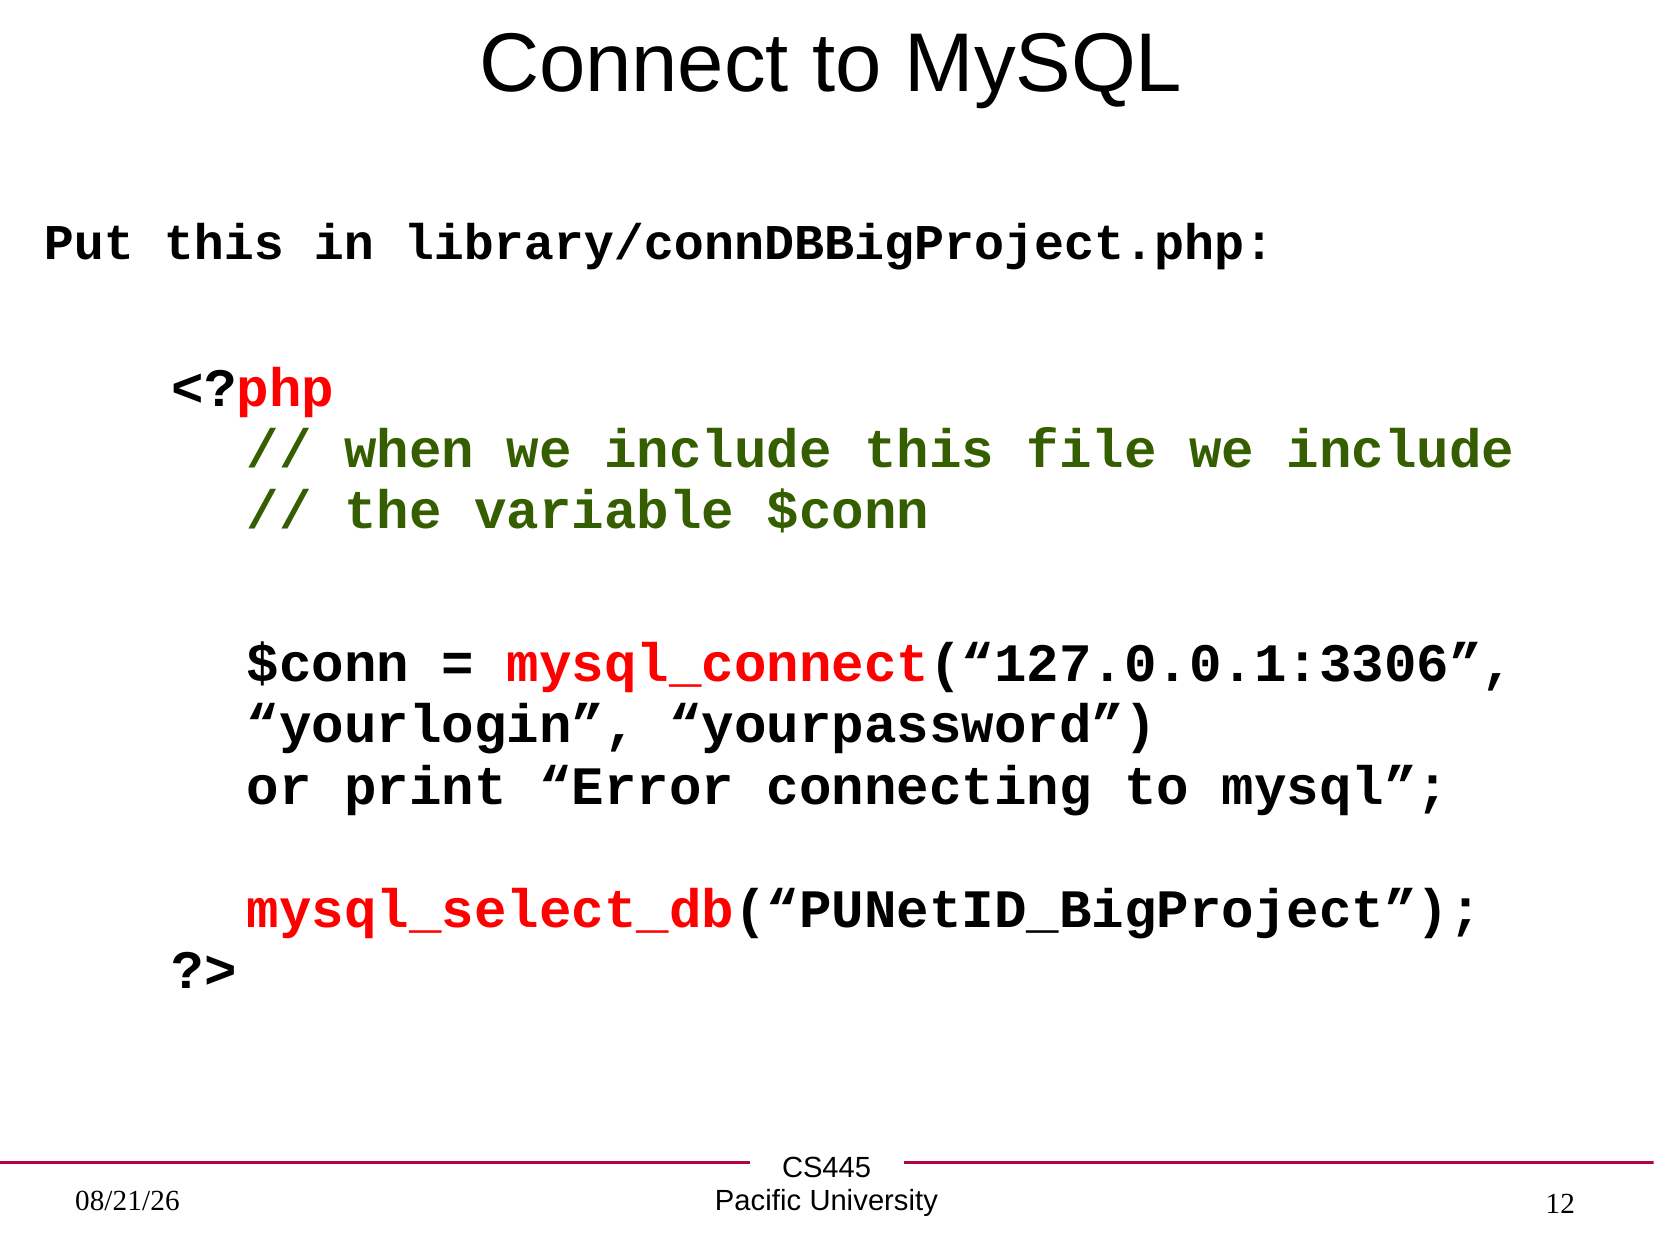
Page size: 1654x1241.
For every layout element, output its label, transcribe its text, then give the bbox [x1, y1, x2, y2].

title Connect to MySQL [86, 15, 1576, 109]
list Put this in library/connDBBigProject.php: <?php // when we include this file we include // the variable $conn $conn = mysql_connect(“127.0.0.1:3306”, “yourlogin”, “yourpassword”) or print “Error connecting to mysql”; mysql_select_db(“PUNetID_BigProject”); ?> [25, 131, 1642, 1143]
